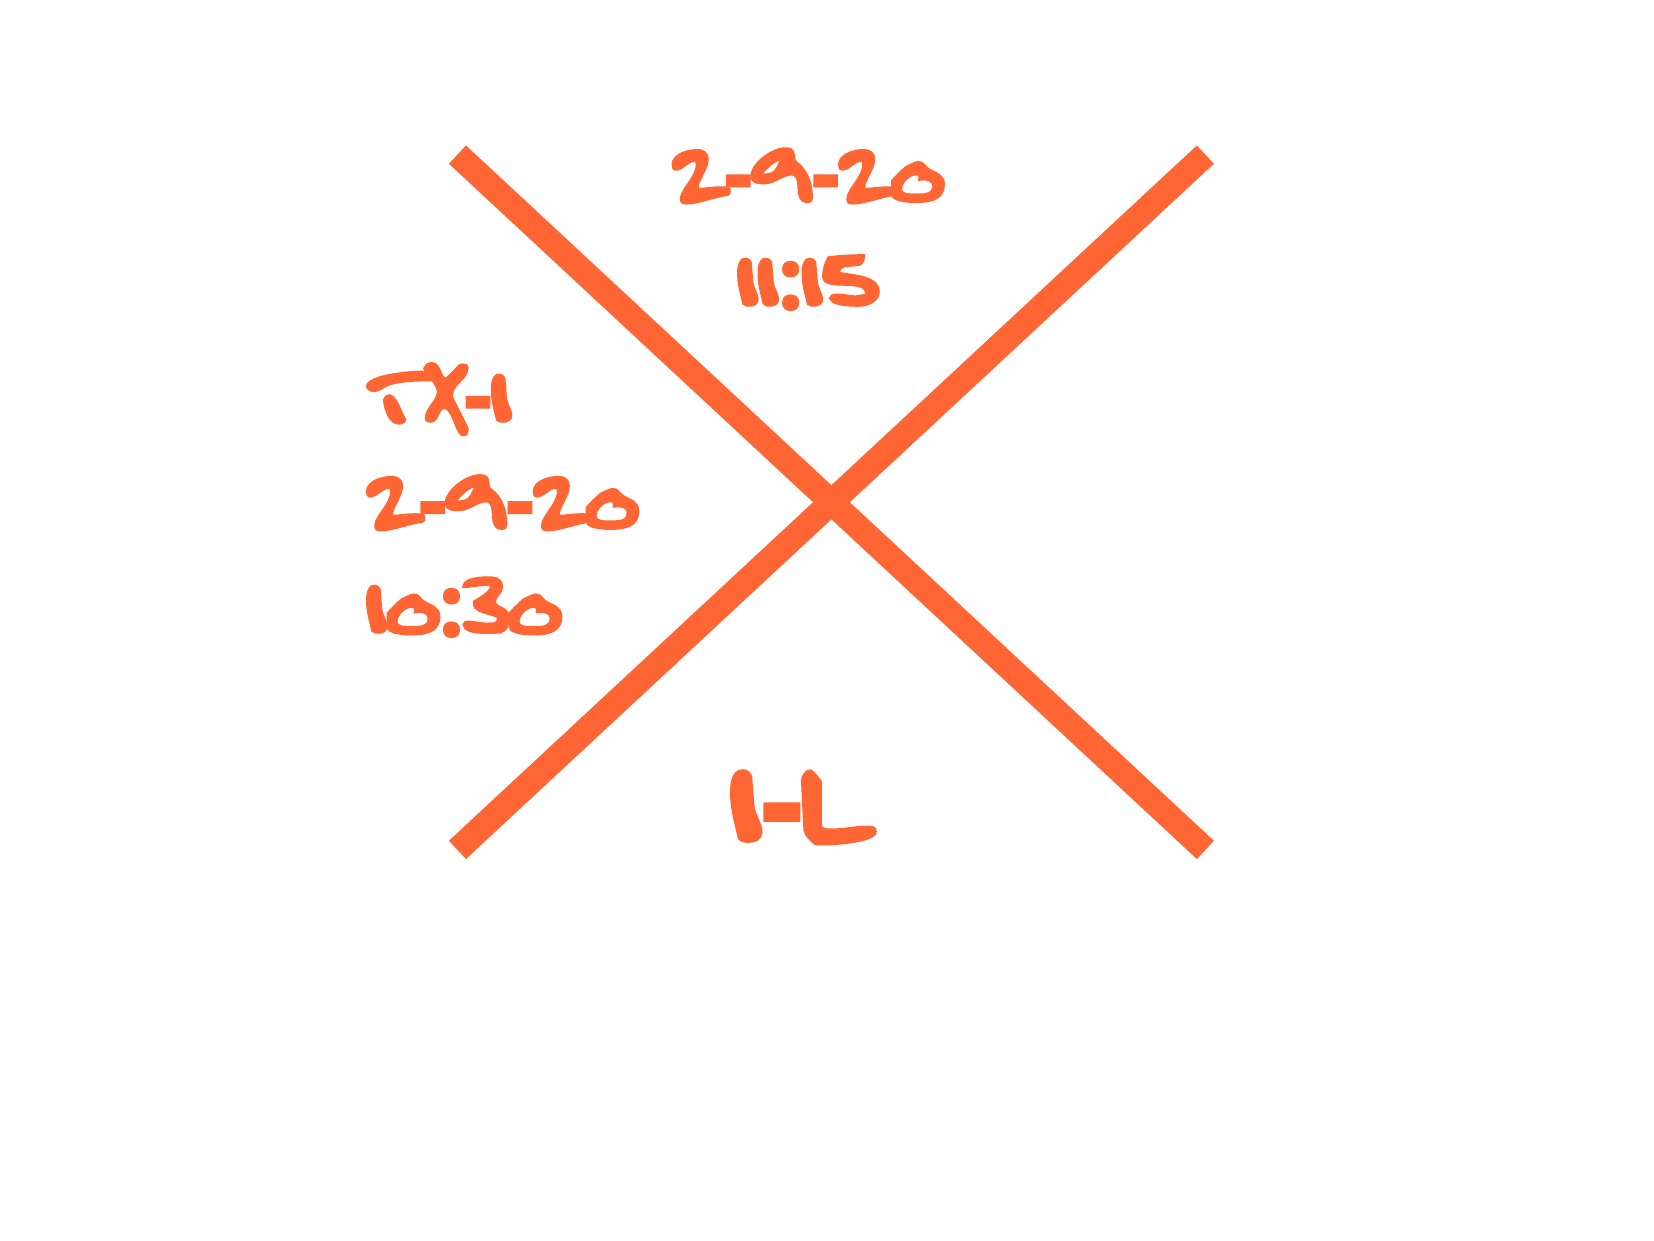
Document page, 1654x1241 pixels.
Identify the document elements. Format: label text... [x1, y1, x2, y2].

text_box 2-9-20 11:15 [657, 70, 1022, 366]
text_box 1-L [716, 713, 976, 905]
text_box TX-1 2-9-20 10:30 [351, 333, 715, 699]
